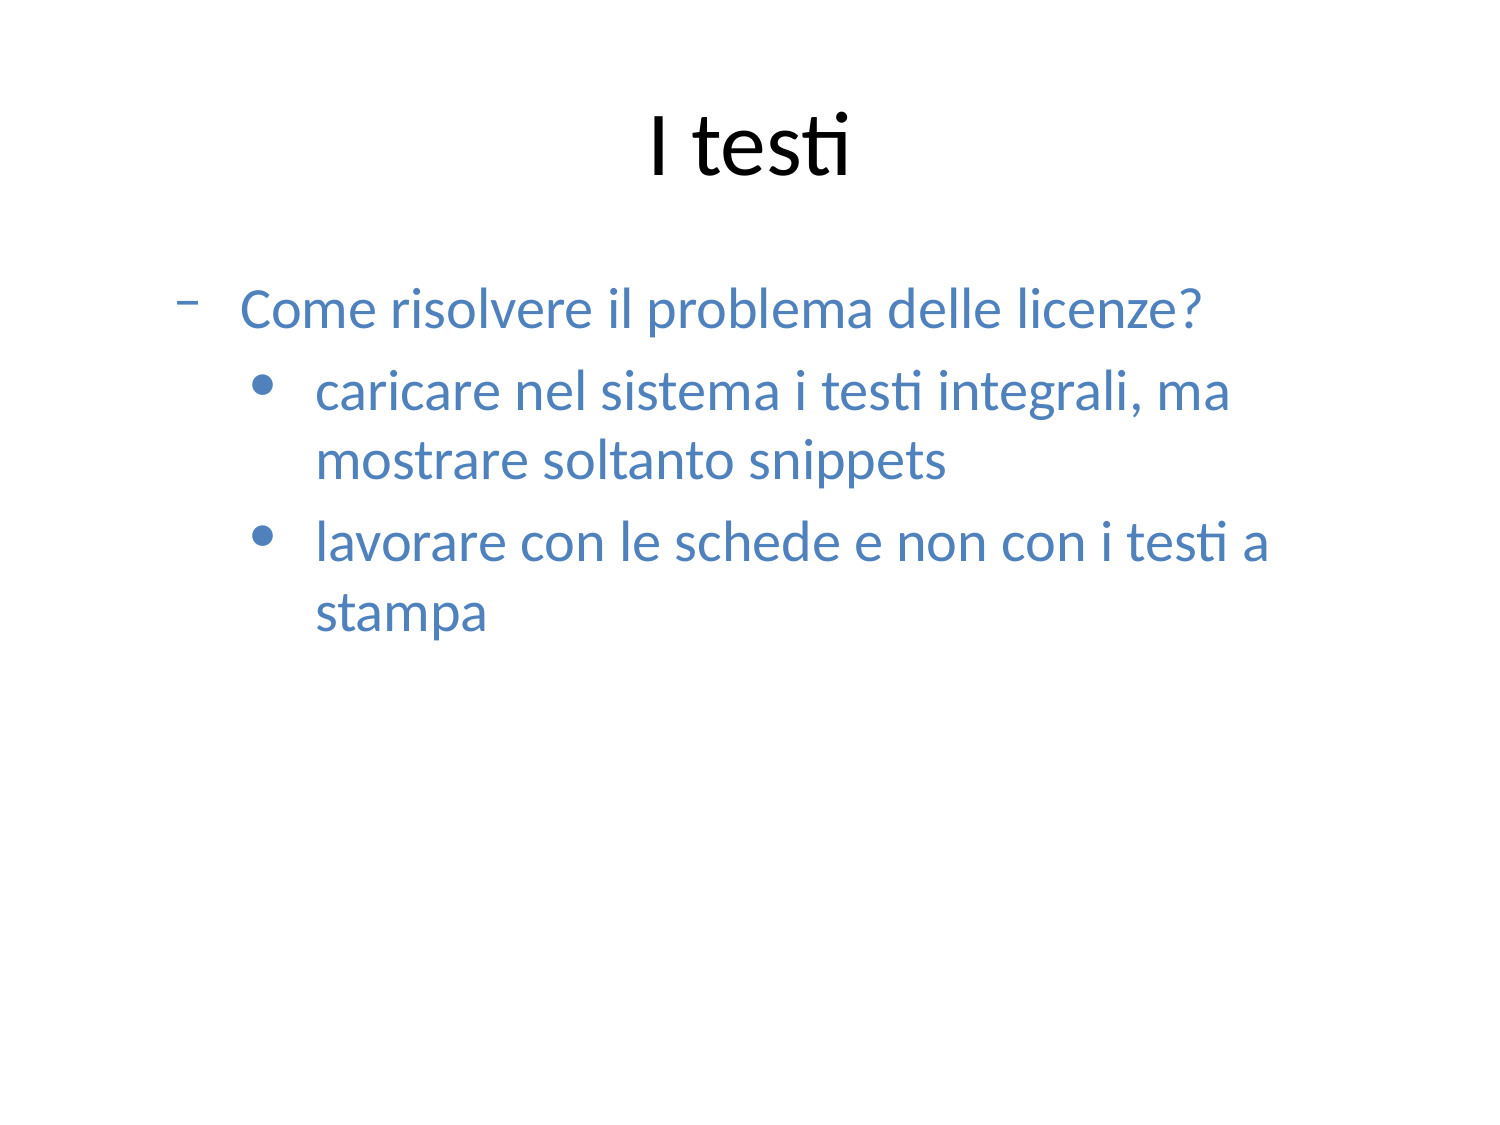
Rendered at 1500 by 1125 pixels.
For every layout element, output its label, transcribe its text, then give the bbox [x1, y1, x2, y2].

text_box Come risolvere il problema delle licenze? caricare nel sistema i testi integrali, ma mostrare soltanto snippets lavorare con le schede e non con i testi a stampa [75, 262, 1425, 1005]
text_box I testi [75, 45, 1425, 233]
